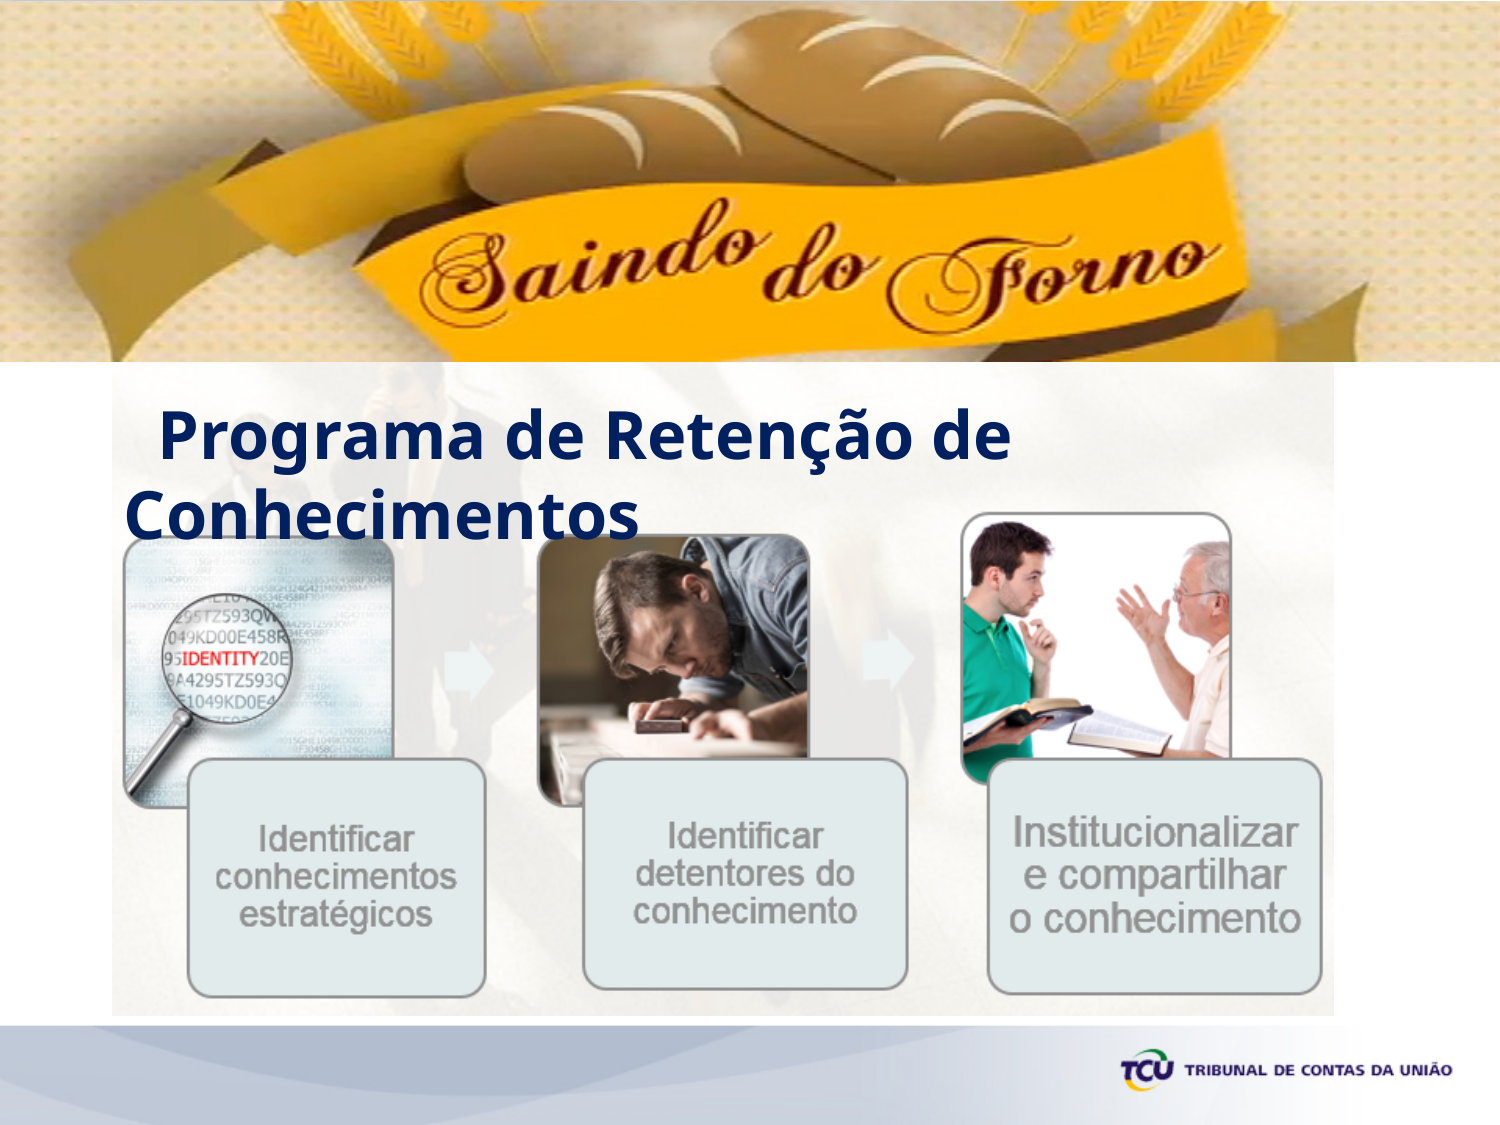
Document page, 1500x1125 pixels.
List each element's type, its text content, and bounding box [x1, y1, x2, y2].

picture [0, 0, 1500, 1125]
text_box Programa de Retenção de Conhecimentos [108, 385, 1326, 480]
